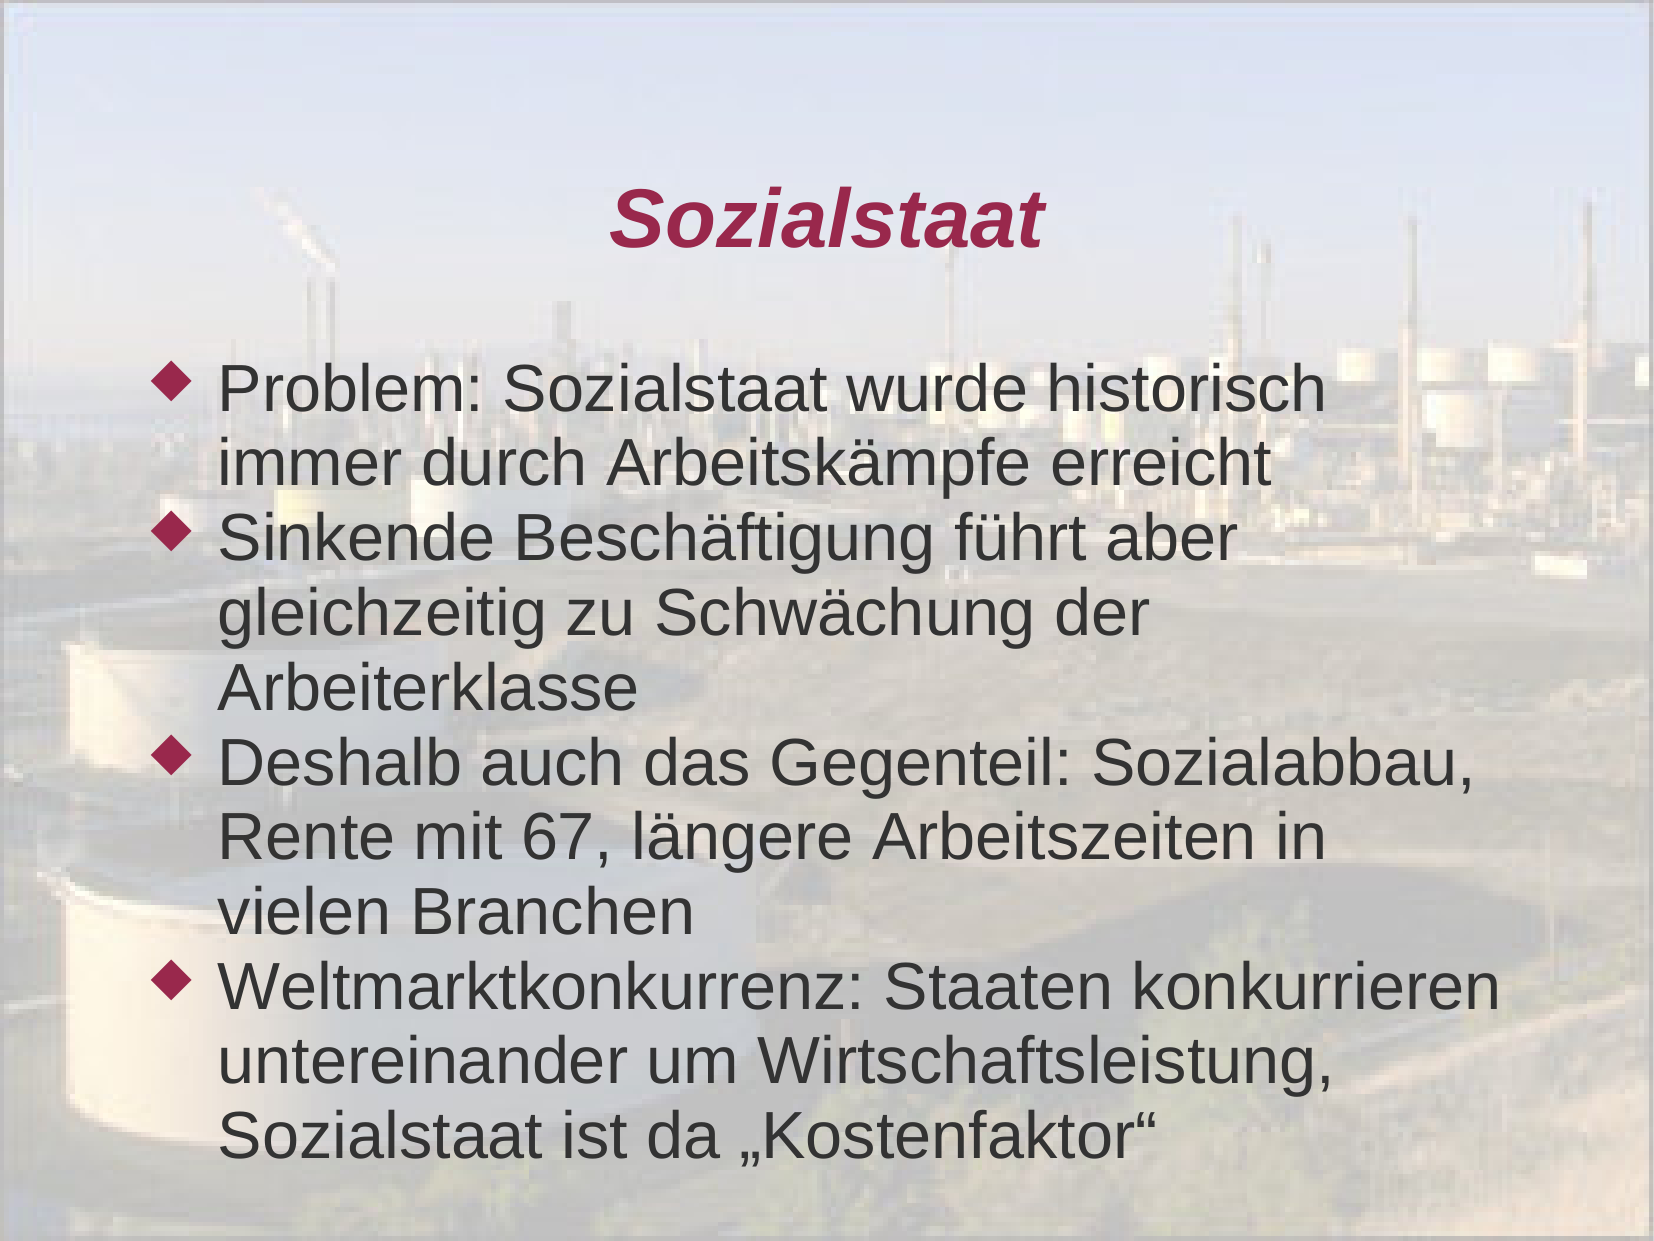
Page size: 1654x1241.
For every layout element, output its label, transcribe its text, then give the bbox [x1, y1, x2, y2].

picture [0, 0, 1654, 1241]
list Problem: Sozialstaat wurde historisch immer durch Arbeitskämpfe erreicht Sinkende Beschäftigung führt aber gleichzeitig zu Schwächung der Arbeiterklasse Deshalb auch das Gegenteil: Sozialabbau, Rente mit 67, längere Arbeitszeiten in vielen Branchen Weltmarktkonkurrenz: Staaten konkurrieren untereinander um Wirtschaftsleistung, Sozialstaat ist da „Kostenfaktor“ [134, 350, 1516, 1174]
title Sozialstaat [121, 114, 1534, 322]
